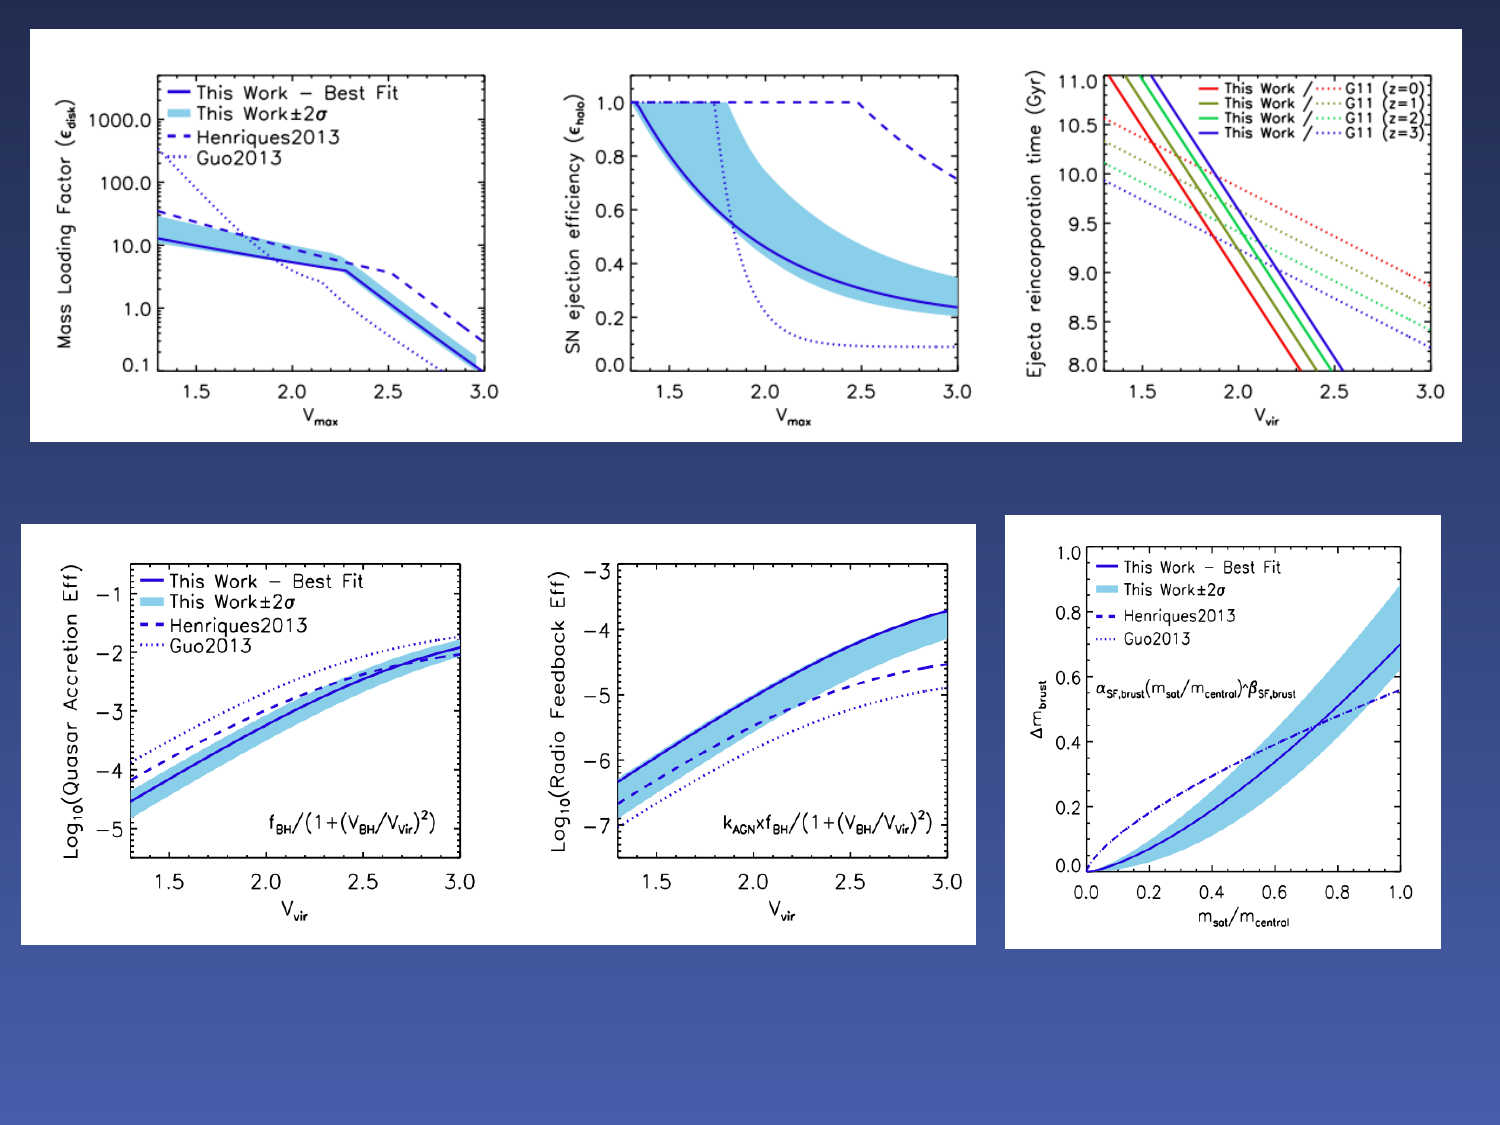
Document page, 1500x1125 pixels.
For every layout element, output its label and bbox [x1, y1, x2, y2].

picture [21, 524, 976, 946]
picture [1005, 515, 1441, 949]
picture [30, 29, 1462, 442]
